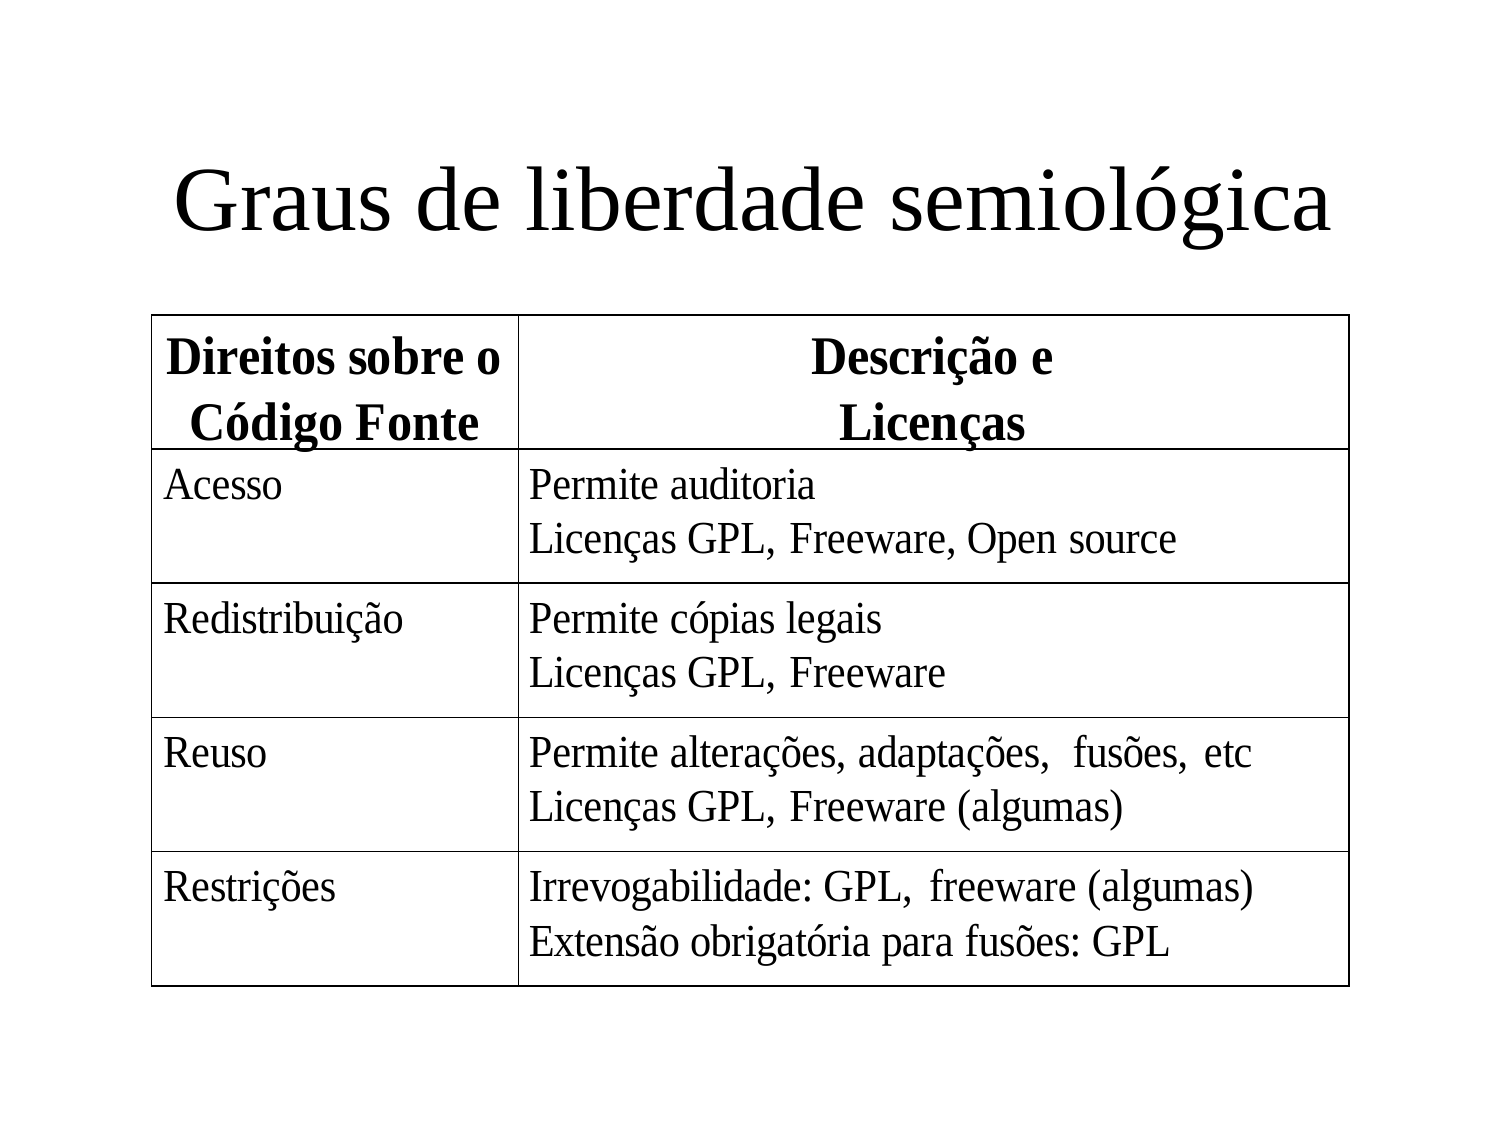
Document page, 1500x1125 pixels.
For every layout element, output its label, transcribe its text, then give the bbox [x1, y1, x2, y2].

chart [147, 314, 1375, 1018]
title Graus de liberdade semiológica [105, 102, 1403, 291]
